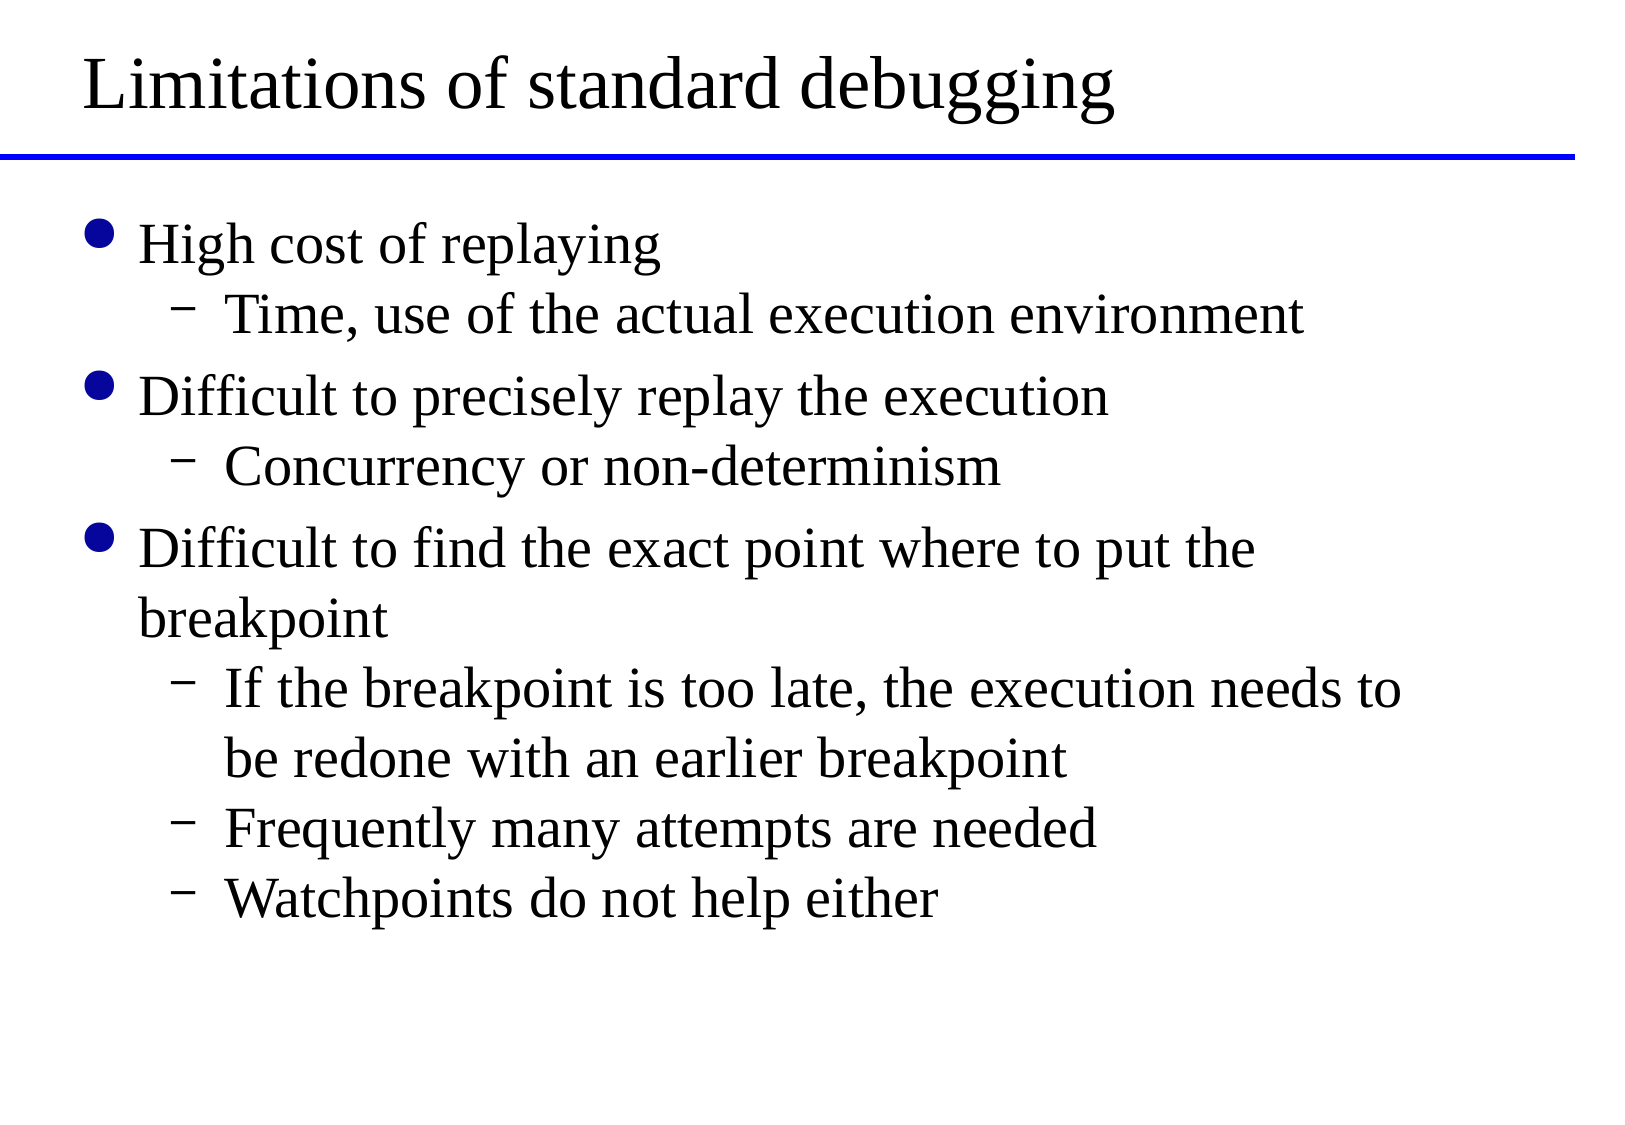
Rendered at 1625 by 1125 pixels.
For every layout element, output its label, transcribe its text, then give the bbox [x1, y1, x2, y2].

list High cost of replaying Time, use of the actual execution environment Difficult to precisely replay the execution Concurrency or non-determinism Difficult to find the exact point where to put the breakpoint If the breakpoint is too late, the execution needs to be redone with an earlier breakpoint Frequently many attempts are needed Watchpoints do not help either [67, 198, 1478, 1061]
title Limitations of standard debugging [67, 27, 1544, 131]
